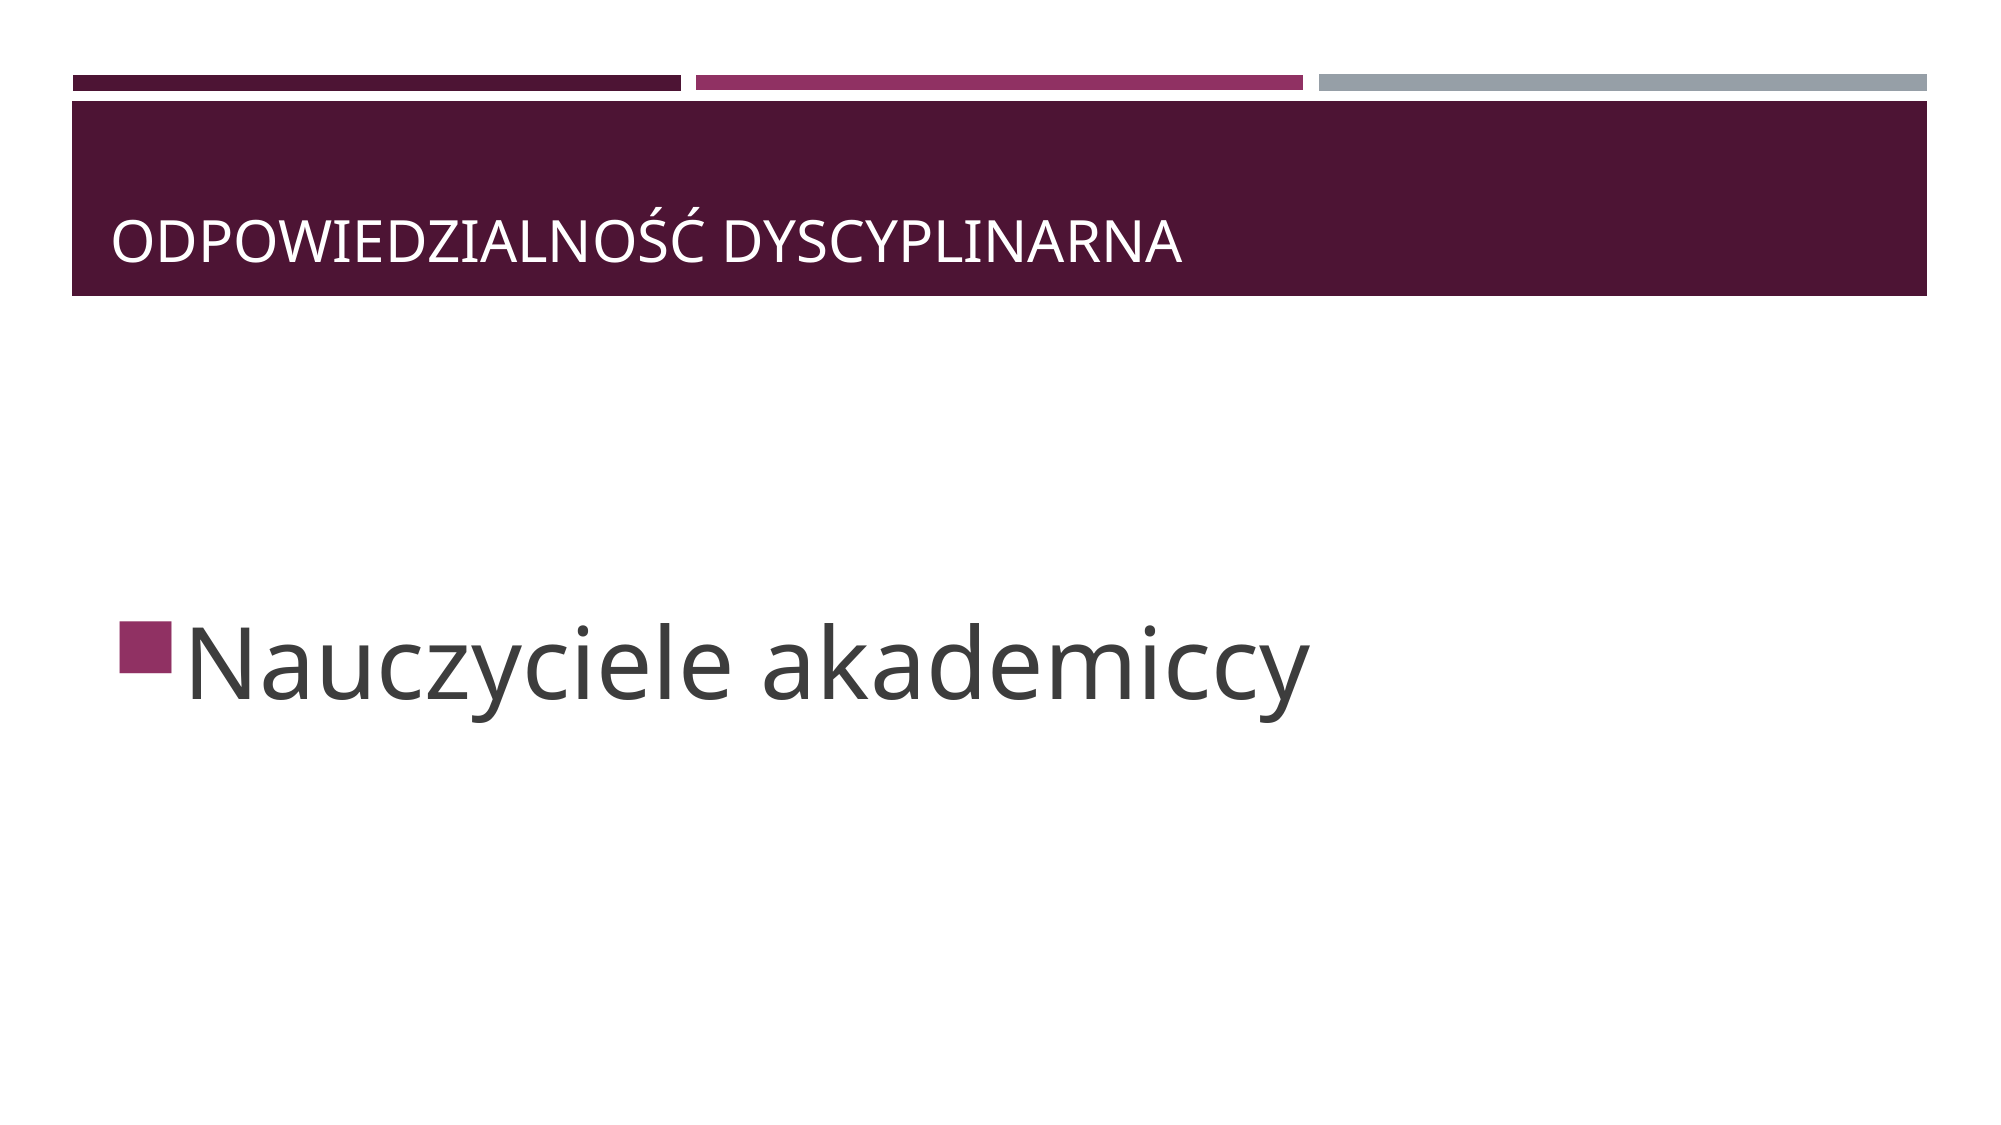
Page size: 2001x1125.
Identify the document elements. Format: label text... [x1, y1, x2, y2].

list Nauczyciele akademiccy [95, 357, 1905, 962]
title Odpowiedzialność dyscyplinarna [95, 115, 1905, 282]
